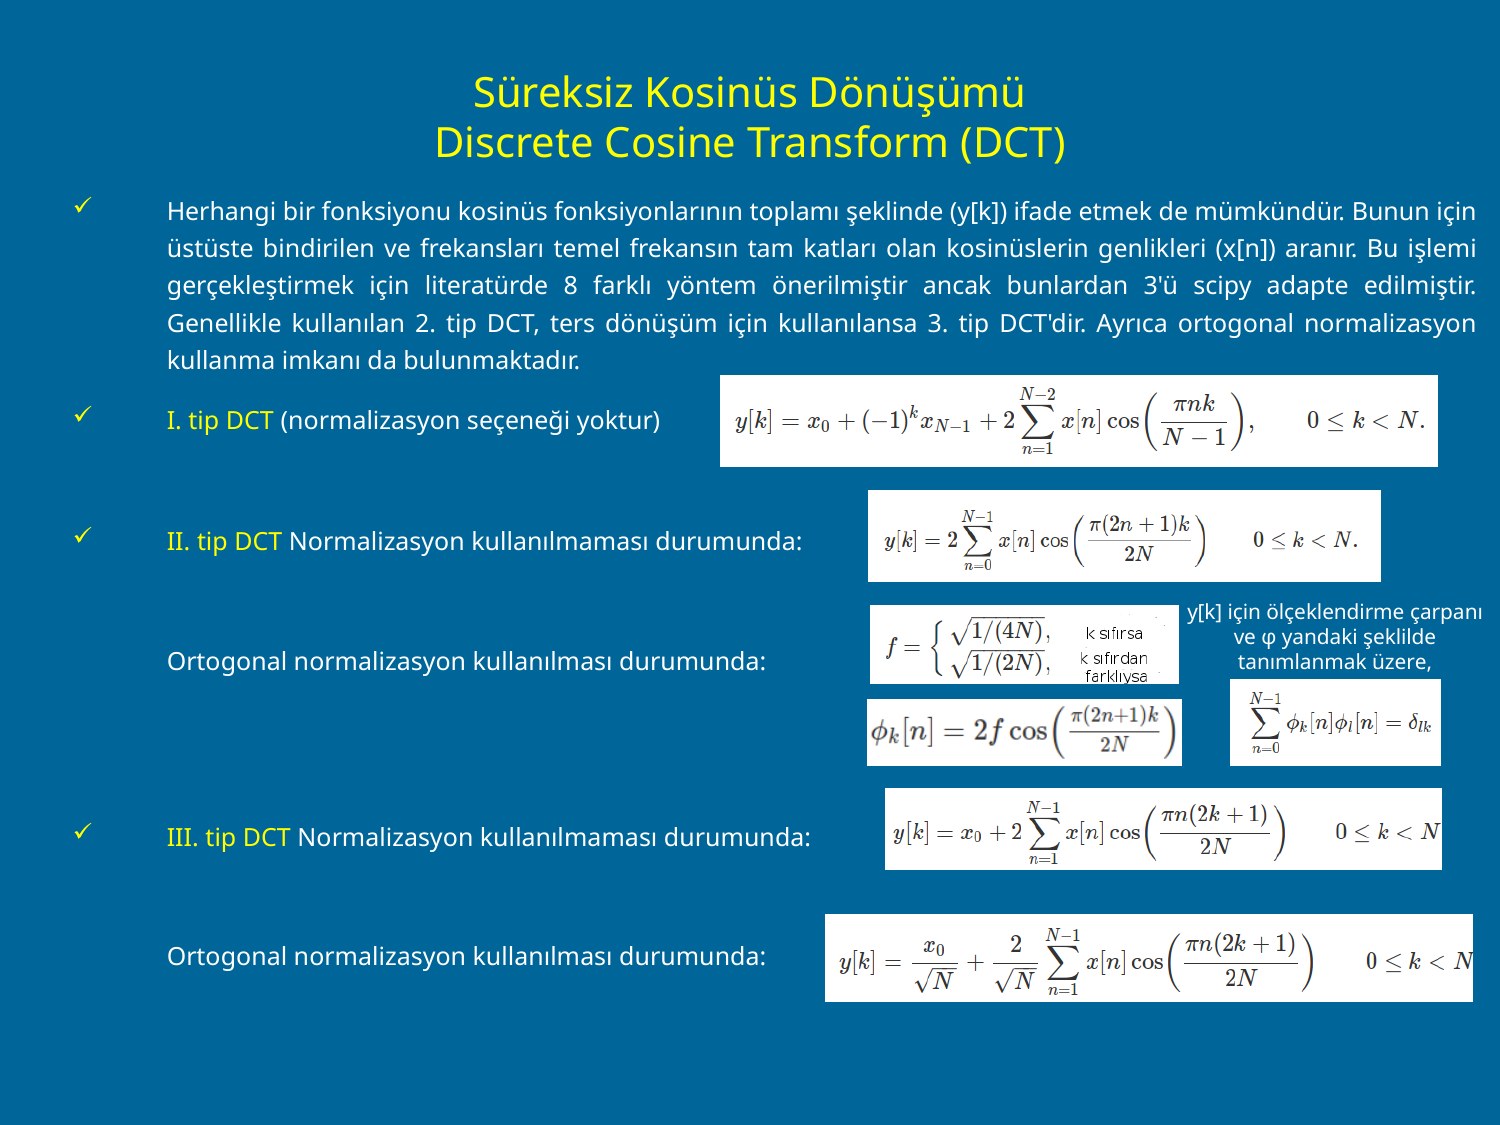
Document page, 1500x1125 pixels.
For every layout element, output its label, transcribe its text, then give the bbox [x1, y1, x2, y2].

picture [871, 606, 1178, 683]
picture [721, 376, 1437, 466]
list II. tip DCT Normalizasyon kullanılmaması durumunda: Ortogonal normalizasyon kullanılması durumunda: [21, 510, 1488, 702]
title Süreksiz Kosinüs Dönüşümü Discrete Cosine Transform (DCT) [146, 62, 1354, 169]
list III. tip DCT Normalizasyon kullanılmaması durumunda: Ortogonal normalizasyon kullanılması durumunda: [21, 805, 1488, 998]
list Herhangi bir fonksiyonu kosinüs fonksiyonlarının toplamı şeklinde (y[k]) ifade etmek de mümkündür. Bunun için üstüste bindirilen ve frekansları temel frekansın tam katları olan kosinüslerin genlikleri (x[n]) aranır. Bu işlemi gerçekleştirmek için literatürde 8 farklı yöntem önerilmiştir ancak bunlardan 3'ü scipy adapte edilmiştir. Genellikle kullanılan 2. tip DCT, ters dönüşüm için kullanılansa 3. tip DCT'dir. Ayrıca ortogonal normalizasyon kullanma imkanı da bulunmaktadır. I. tip DCT (normalizasyon seçeneği yoktur) [21, 179, 1488, 465]
picture [886, 789, 1441, 869]
picture [869, 491, 1380, 581]
text_box y[k] için ölçeklendirme çarpanı ve φ yandaki şeklilde tanımlanmak üzere, [1170, 591, 1500, 682]
picture [826, 915, 1472, 1001]
picture [868, 700, 1181, 765]
picture [1231, 680, 1440, 765]
